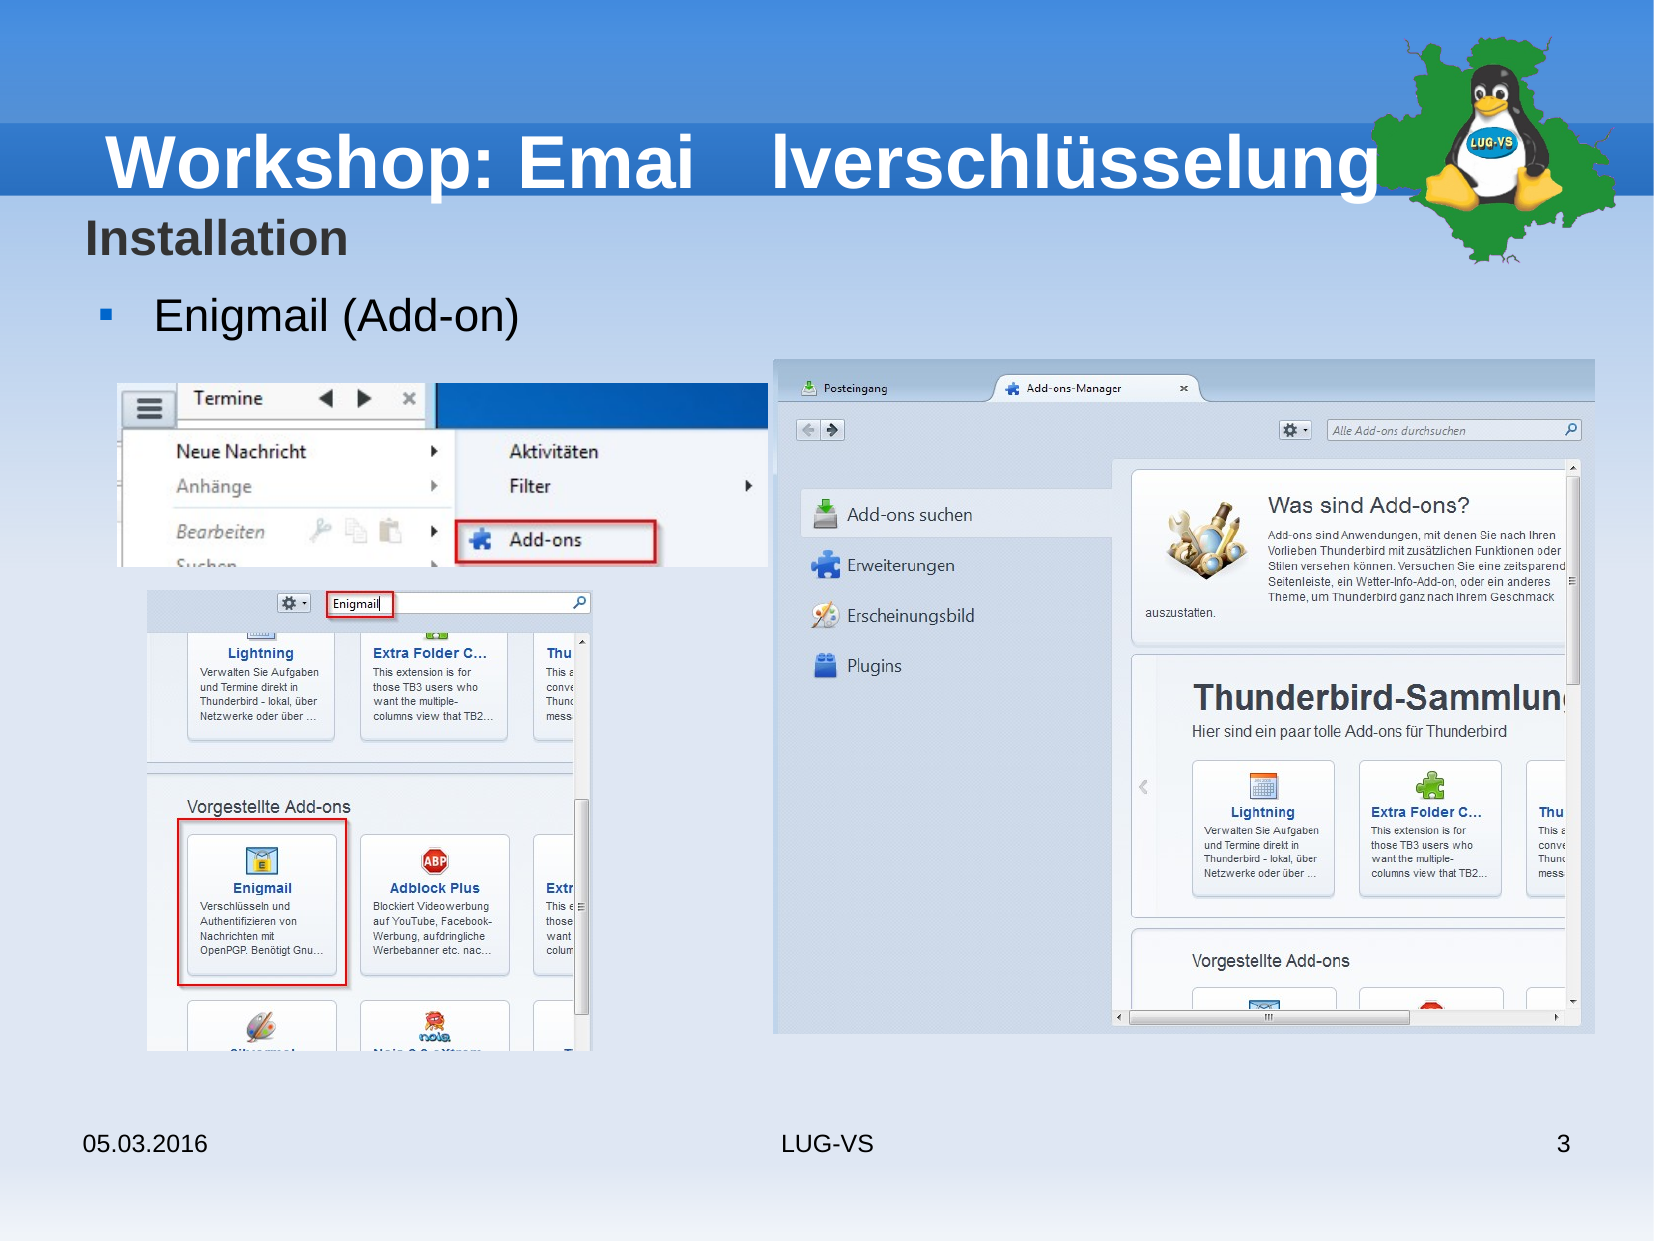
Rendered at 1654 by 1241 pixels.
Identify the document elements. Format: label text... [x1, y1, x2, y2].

picture [1489, 137, 1512, 149]
picture [0, 0, 1654, 1241]
title Workshop: Emai lverschlüsselung [0, 59, 1489, 267]
text_box Installation [14, 209, 1418, 267]
list Enigmail (Add-on) [82, 290, 1571, 1109]
